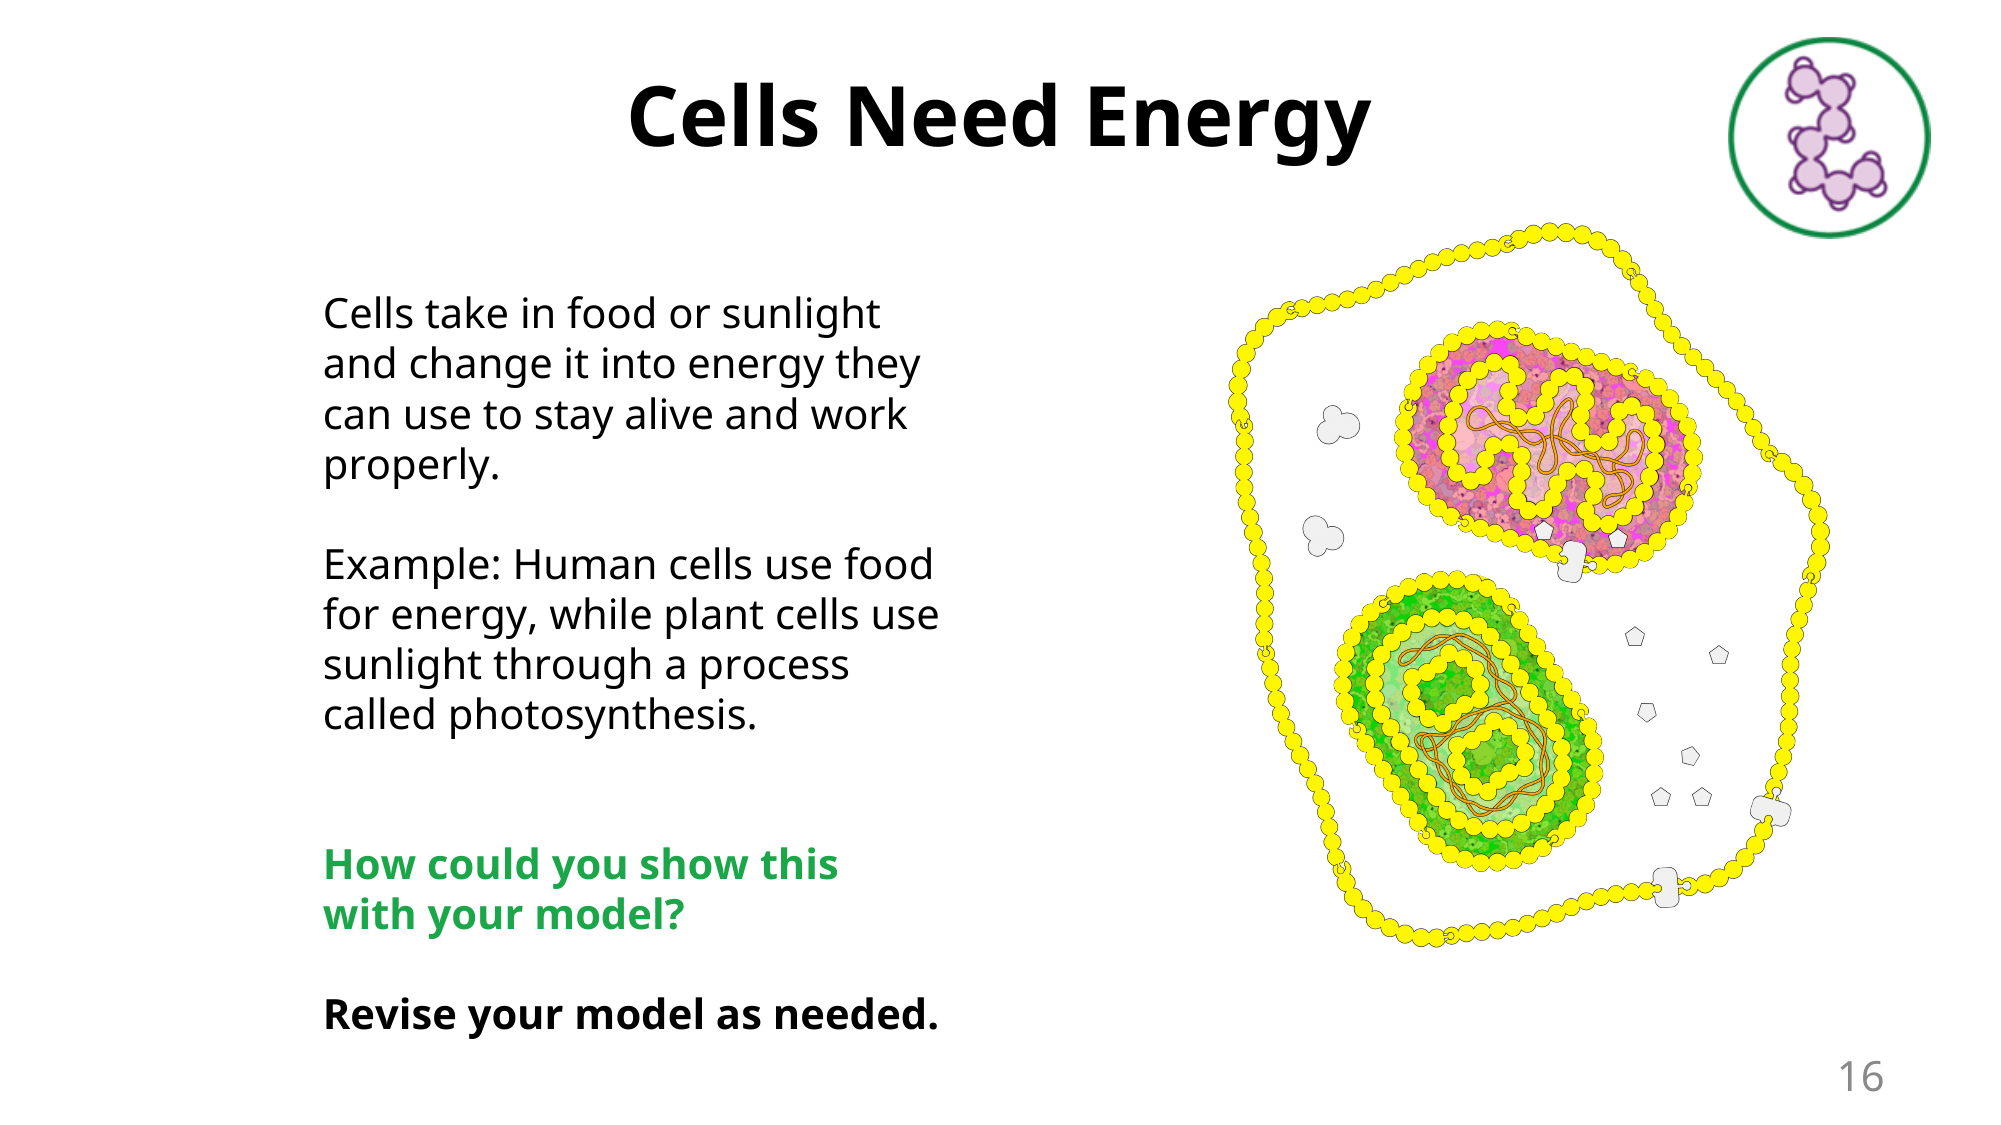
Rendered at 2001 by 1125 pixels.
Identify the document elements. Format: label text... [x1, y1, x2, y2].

text_box Cells take in food or sunlight and change it into energy they can use to stay alive and work properly. Example: Human cells use food for energy, while plant cells use sunlight through a process called photosynthesis. How could you show this with your model? Revise your model as needed. [307, 279, 959, 1070]
text_box Cells Need Energy [300, 44, 1699, 181]
picture [1204, 204, 1844, 974]
picture [1728, 37, 1931, 239]
text_box [1821, 1042, 1929, 1103]
